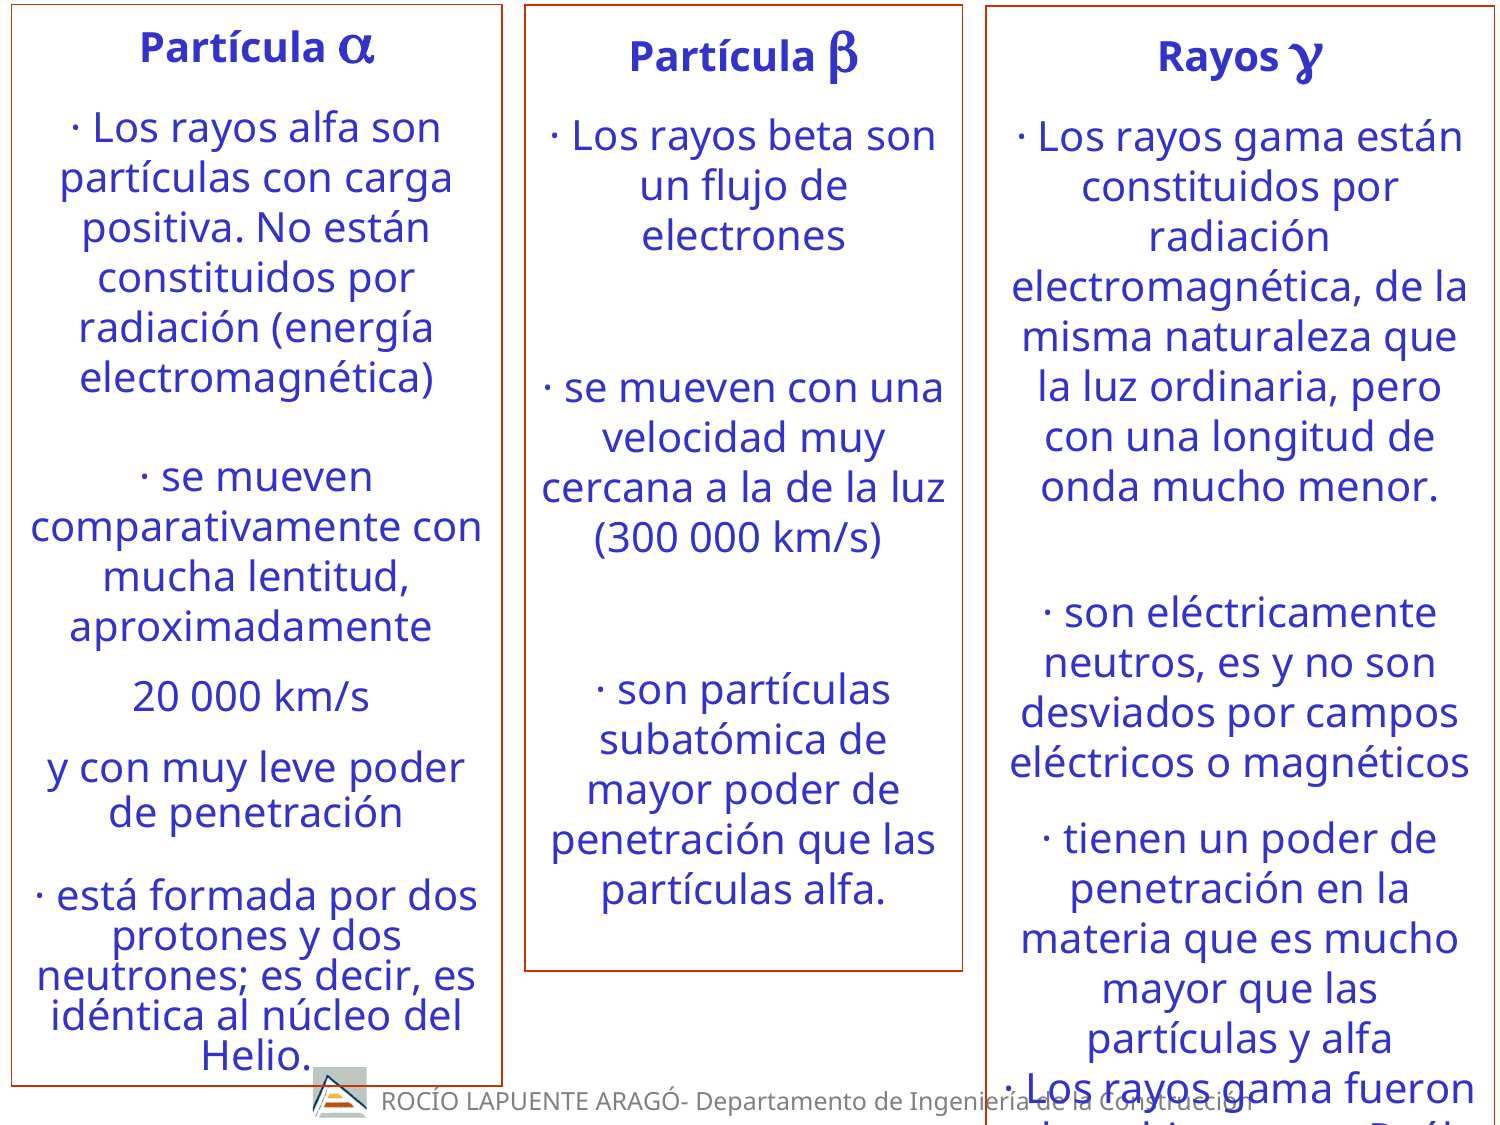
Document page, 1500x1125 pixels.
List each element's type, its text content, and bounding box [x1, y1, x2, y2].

text_box Rayos  · Los rayos gama están constituidos por radiación electromagnética, de la misma naturaleza que la luz ordinaria, pero con una longitud de onda mucho menor. · son eléctricamente neutros, es y no son desviados por campos eléctricos o magnéticos · tienen un poder de penetración en la materia que es mucho mayor que las partículas y alfa · Los rayos gama fueron descubiertos por Paúl Villard. [986, 5, 1495, 1125]
text_box Partícula  · Los rayos beta son un flujo de electrones · se mueven con una velocidad muy cercana a la de la luz (300 000 km/s) · son partículas subatómica de mayor poder de penetración que las partículas alfa. [525, 5, 963, 971]
text_box Partícula  · Los rayos alfa son partículas con carga positiva. No están constituidos por radiación (energía electromagnética) · se mueven comparativamente con mucha lentitud, aproximadamente 20 000 km/s y con muy leve poder de penetración · está formada por dos protones y dos neutrones; es decir, es idéntica al núcleo del Helio. [11, 4, 502, 1087]
